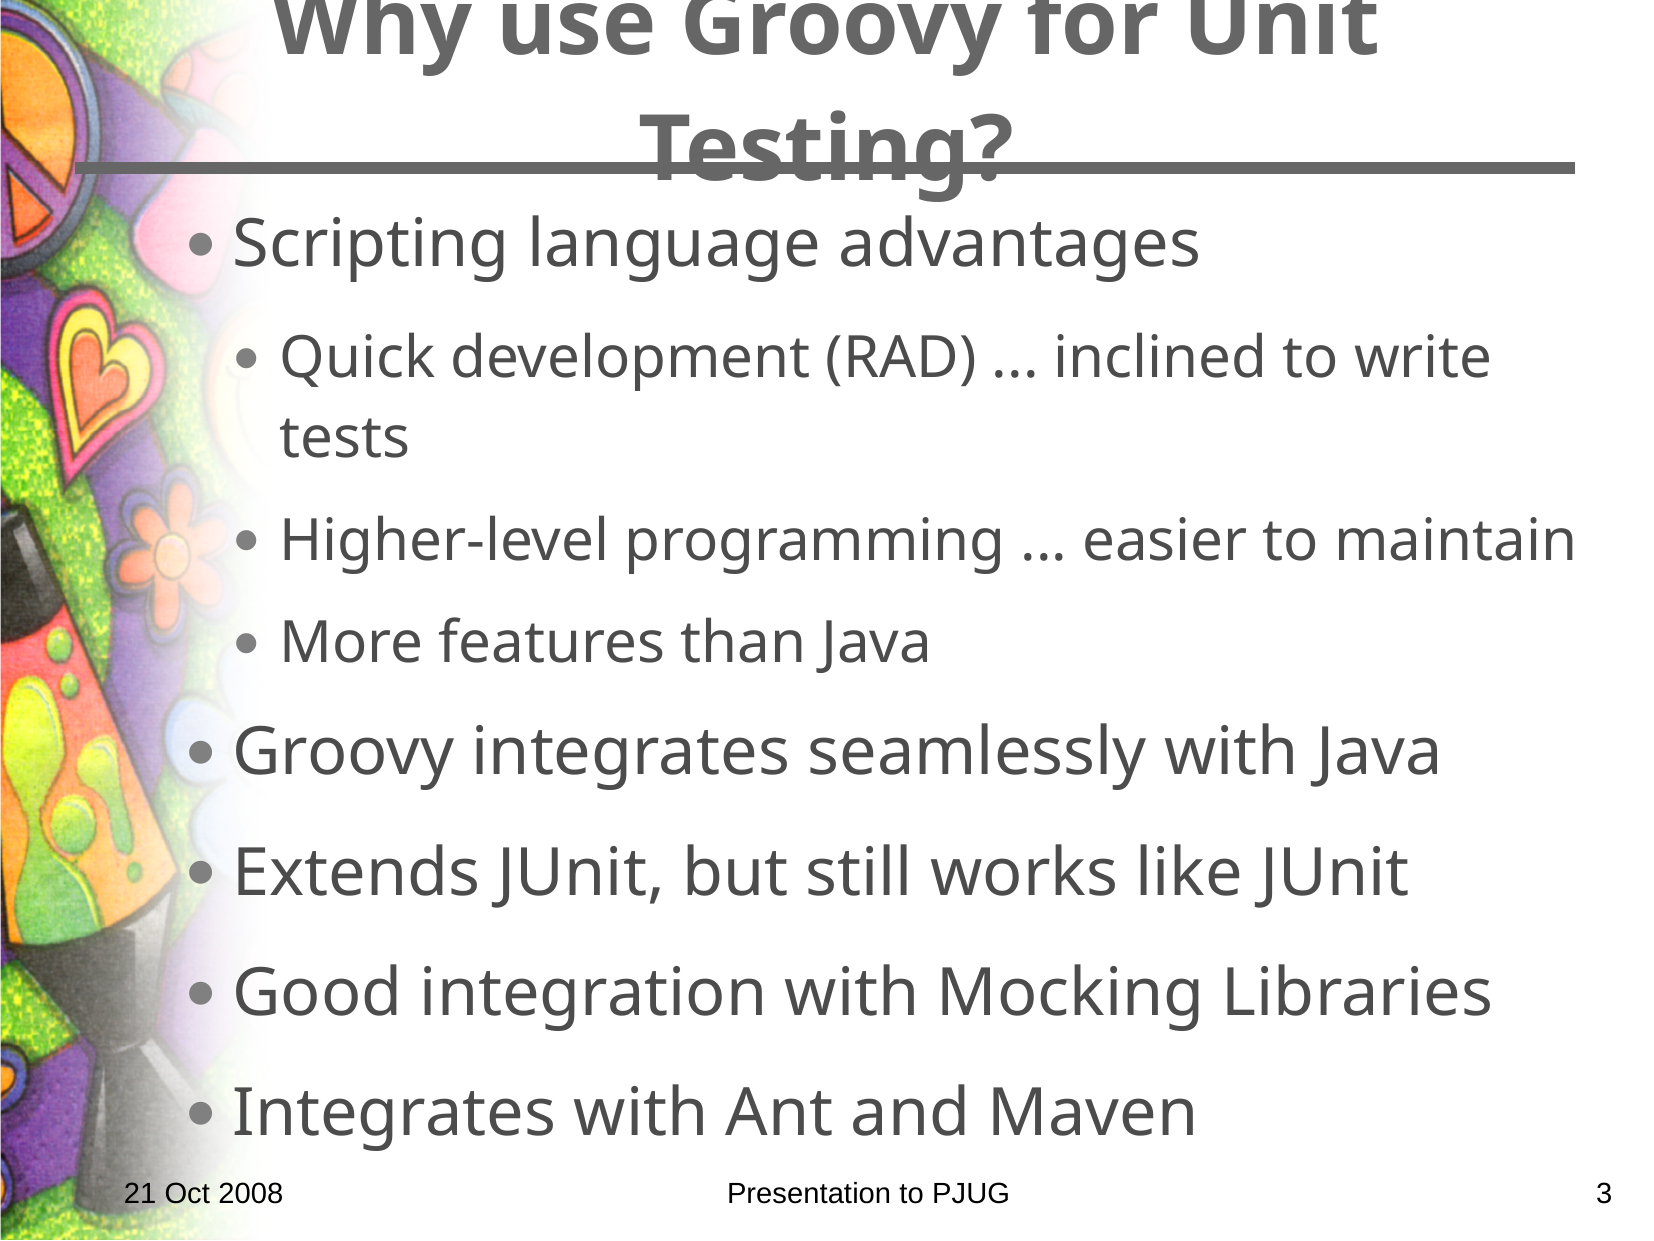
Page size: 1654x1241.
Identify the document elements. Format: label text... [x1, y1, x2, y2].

list Scripting language advantages Quick development (RAD) ... inclined to write tests Higher-level programming ... easier to maintain More features than Java Groovy integrates seamlessly with Java Extends JUnit, but still works like JUnit Good integration with Mocking Libraries Integrates with Ant and Maven [187, 195, 1613, 1080]
picture [0, 0, 413, 1240]
title Why use Groovy for Unit Testing? [82, 0, 1571, 186]
